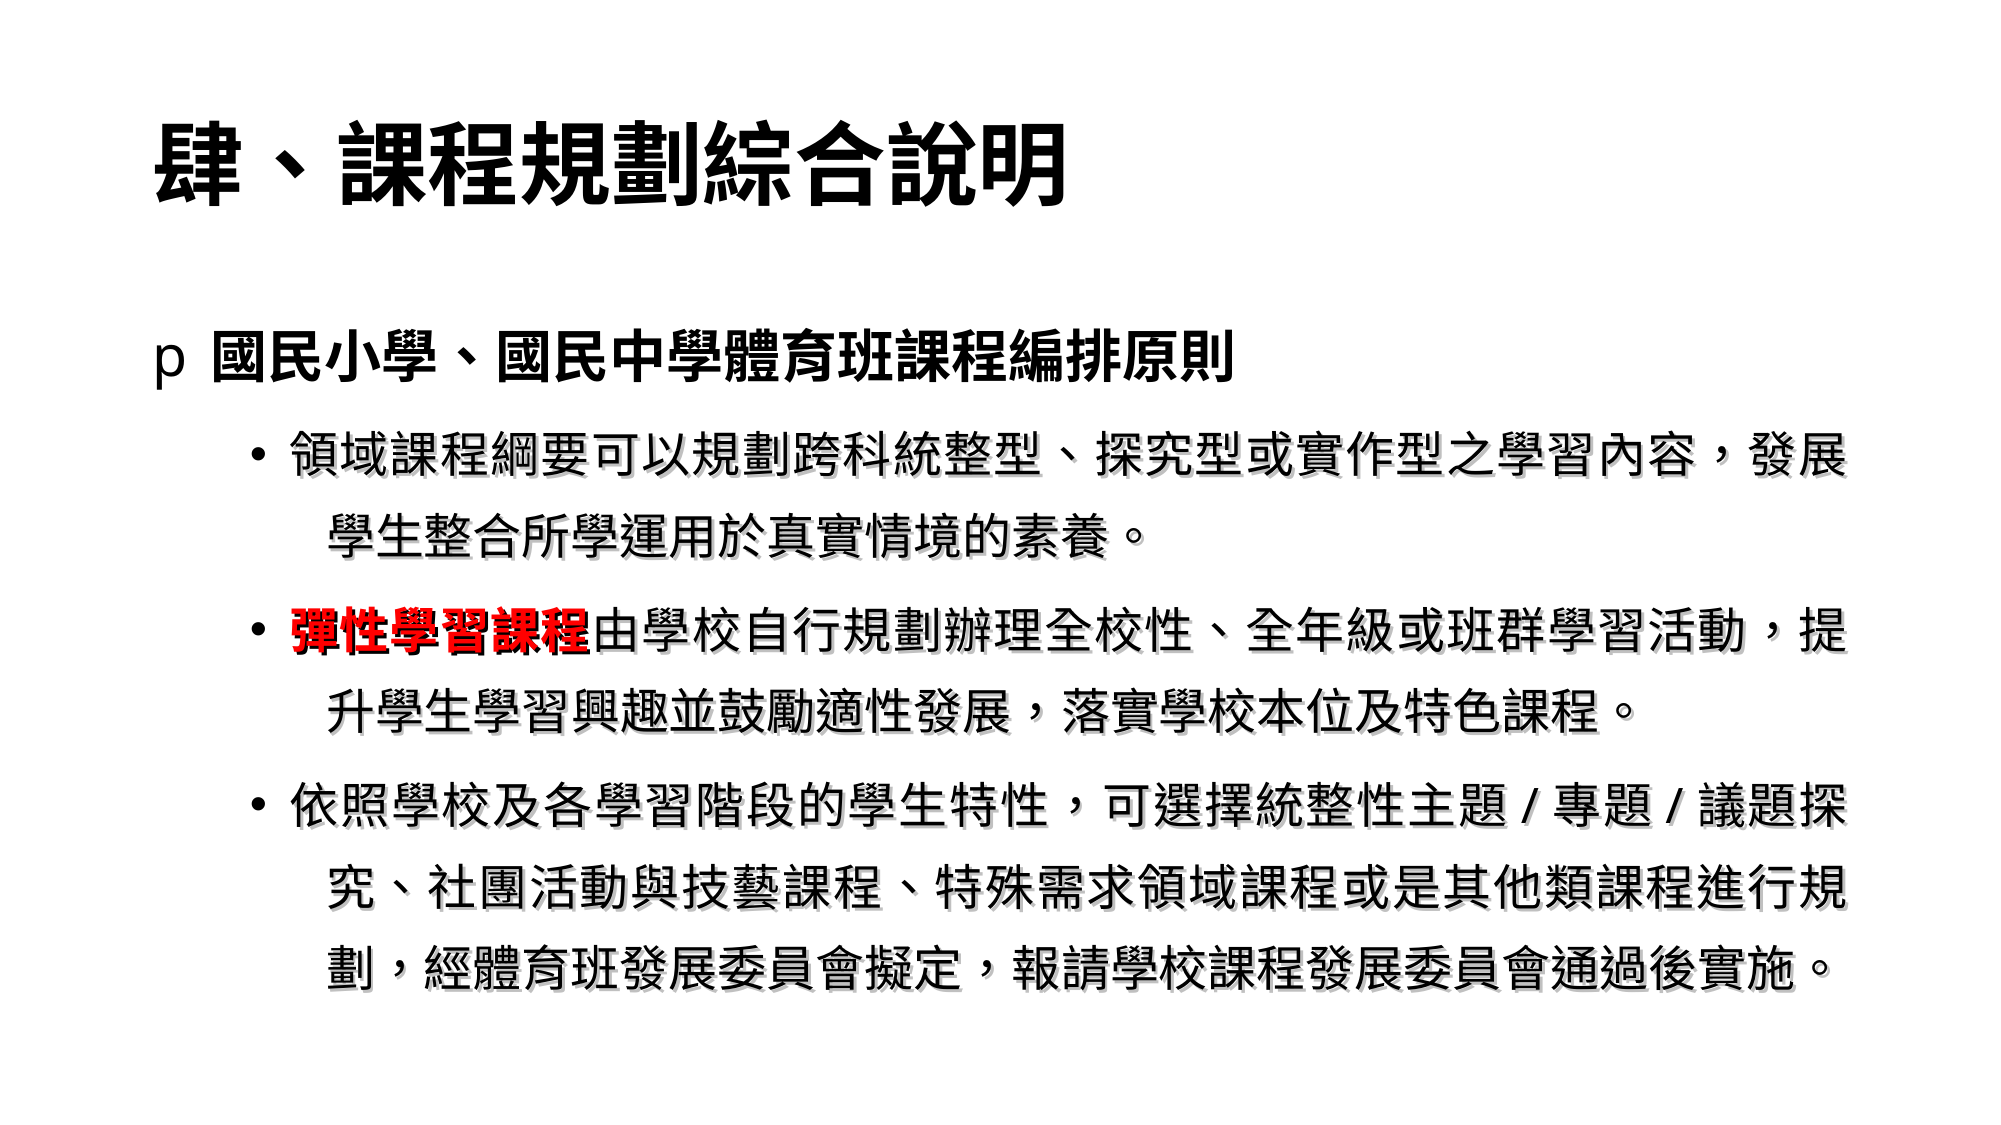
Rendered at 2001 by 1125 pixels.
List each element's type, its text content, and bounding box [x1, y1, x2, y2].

title 肆、課程規劃綜合說明 [137, 59, 1863, 278]
list 國民小學、國民中學體育班課程編排原則 領域課程綱要可以規劃跨科統整型、探究型或實作型之學習內容，發展學生整合所學運用於真實情境的素養。 彈性學習課程由學校自行規劃辦理全校性、全年級或班群學習活動，提升學生學習興趣並鼓勵適性發展，落實學校本位及特色課程。 依照學校及各學習階段的學生特性，可選擇統整性主題/專題/議題探究、社團活動與技藝課程、特殊需求領域課程或是其他類課程進行規劃，經體育班發展委員會擬定，報請學校課程發展委員會通過後實施。 [137, 299, 1863, 1014]
